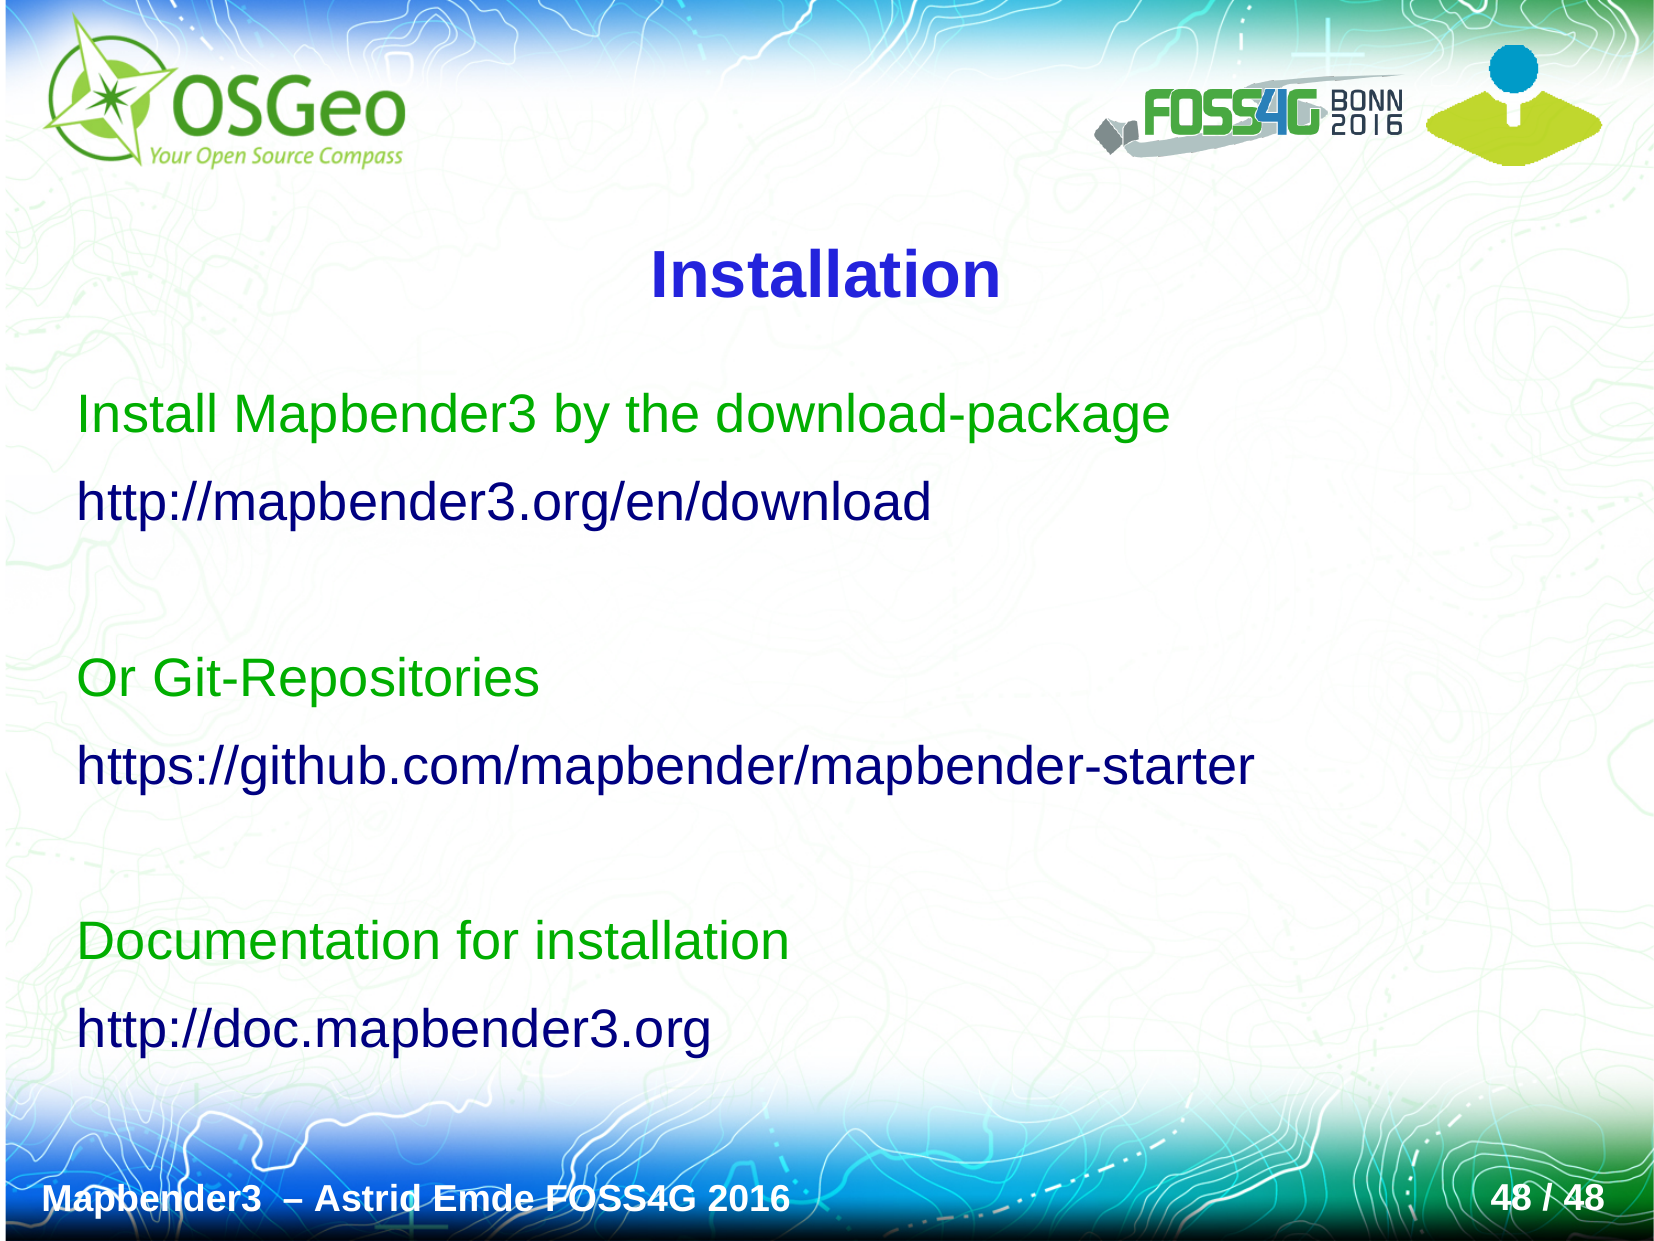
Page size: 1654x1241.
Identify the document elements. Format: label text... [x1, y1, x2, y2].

list Install Mapbender3 by the download-package http://mapbender3.org/en/download Or Git-Repositories https://github.com/mapbender/mapbender-starter Documentation for installation http://doc.mapbender3.org [76, 383, 1565, 1241]
picture [1568, 1191, 1575, 1201]
picture [5, 0, 1654, 1241]
title Installation [82, 200, 1571, 349]
